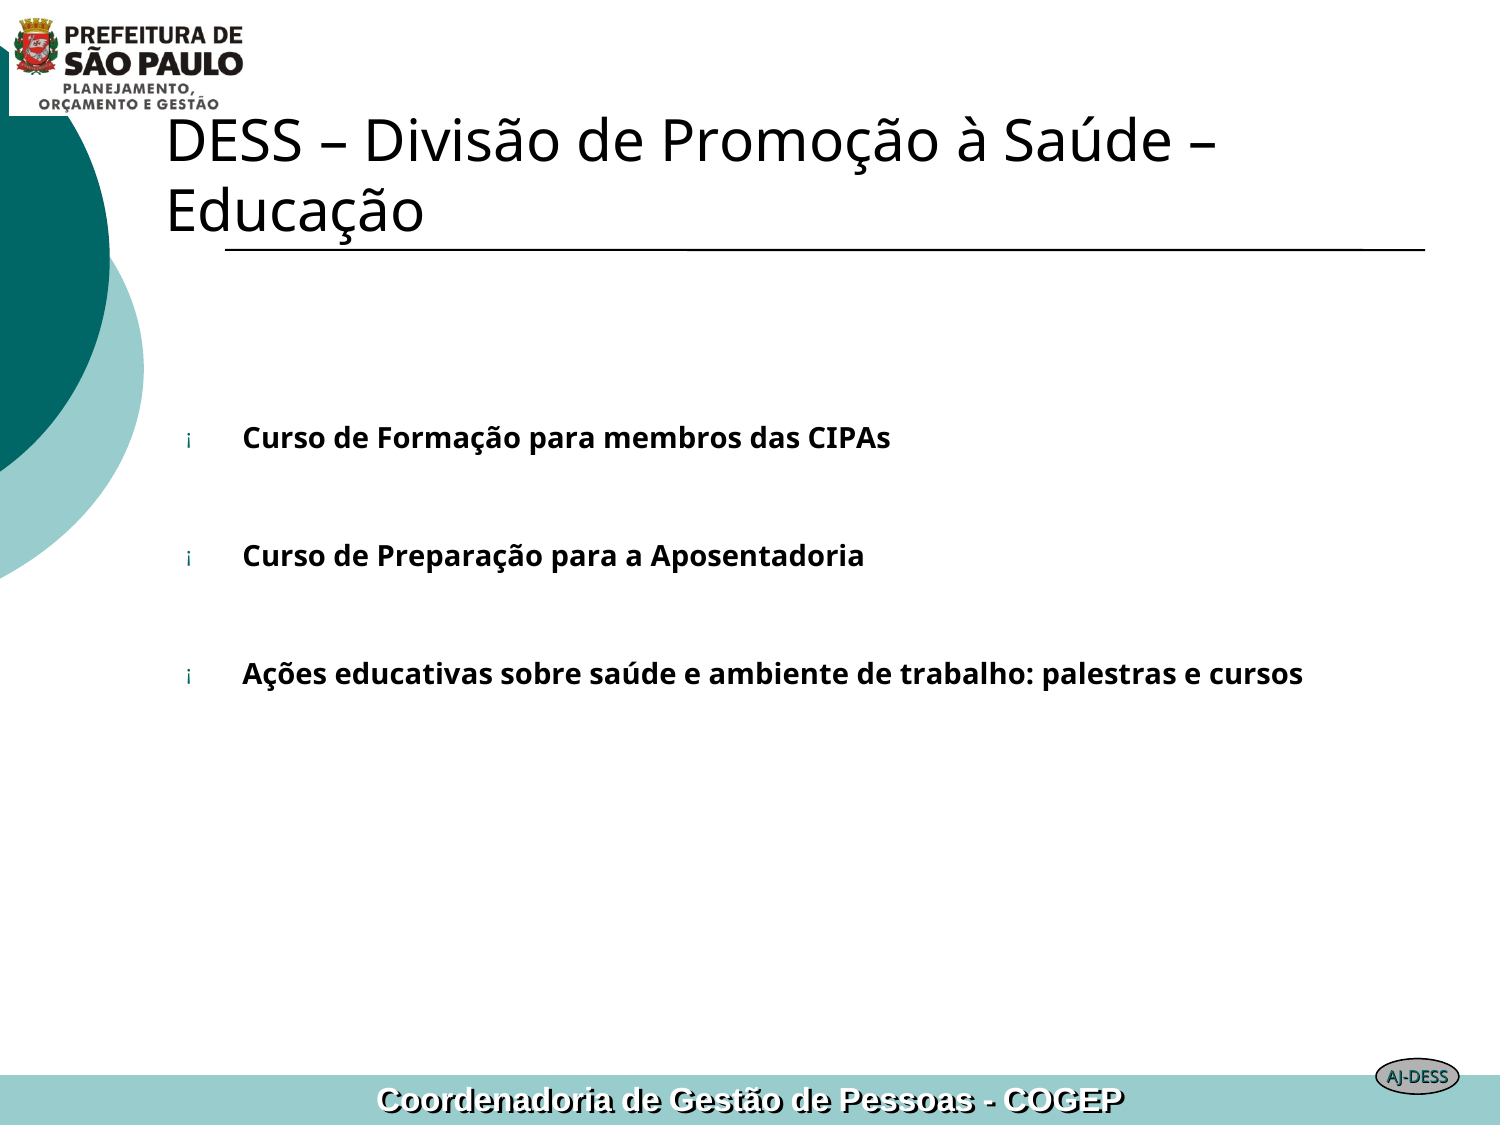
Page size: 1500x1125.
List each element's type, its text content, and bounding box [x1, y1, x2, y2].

title DESS – Divisão de Promoção à Saúde – Educação [75, 42, 1426, 304]
list Curso de Formação para membros das CIPAs Curso de Preparação para a Aposentadoria Ações educativas sobre saúde e ambiente de trabalho: palestras e cursos [171, 333, 1426, 1076]
text_box AJ-DESS [1376, 1058, 1459, 1095]
